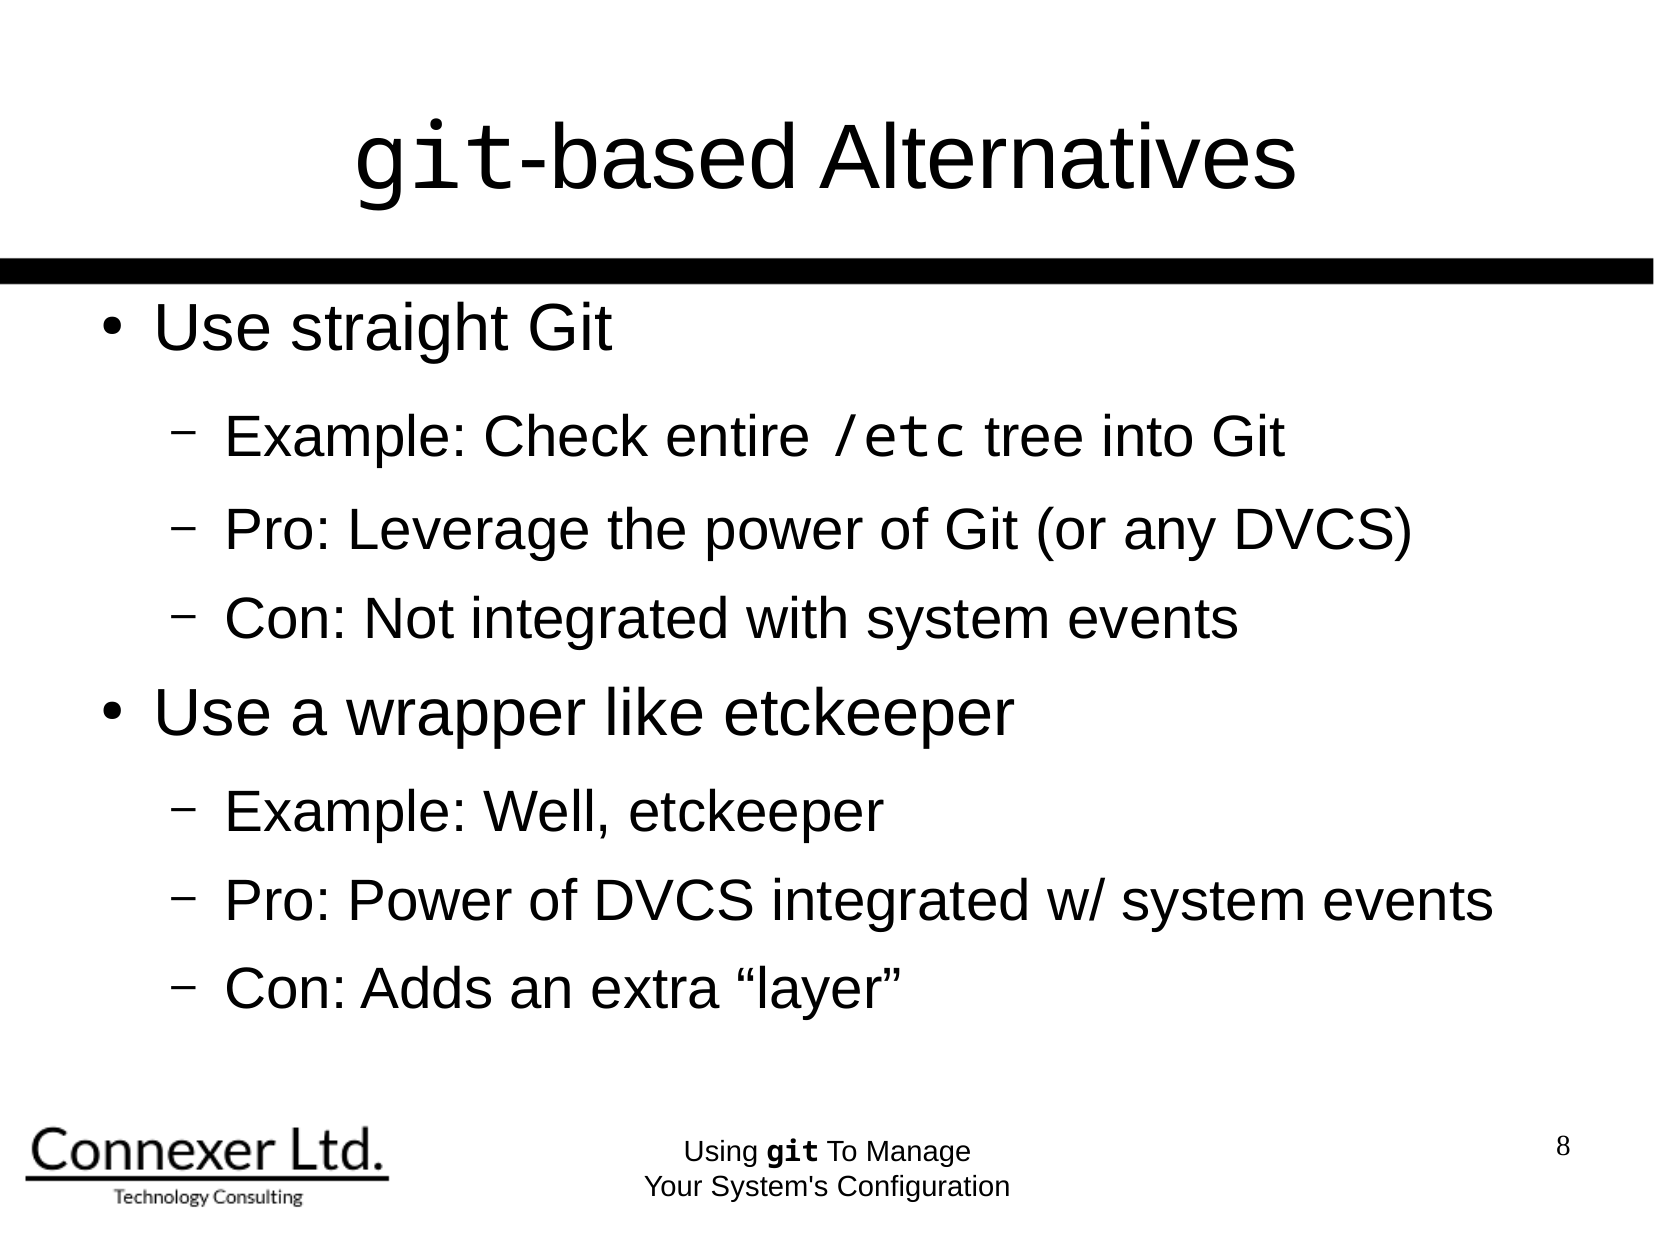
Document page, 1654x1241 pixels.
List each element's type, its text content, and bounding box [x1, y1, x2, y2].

list Use straight Git Example: Check entire /etc tree into Git Pro: Leverage the power of Git (or any DVCS) Con: Not integrated with system events Use a wrapper like etckeeper Example: Well, etckeeper Pro: Power of DVCS integrated w/ system events Con: Adds an extra “layer” [82, 290, 1538, 1111]
title git-based Alternatives [82, 49, 1571, 257]
picture [0, 0, 1654, 1241]
